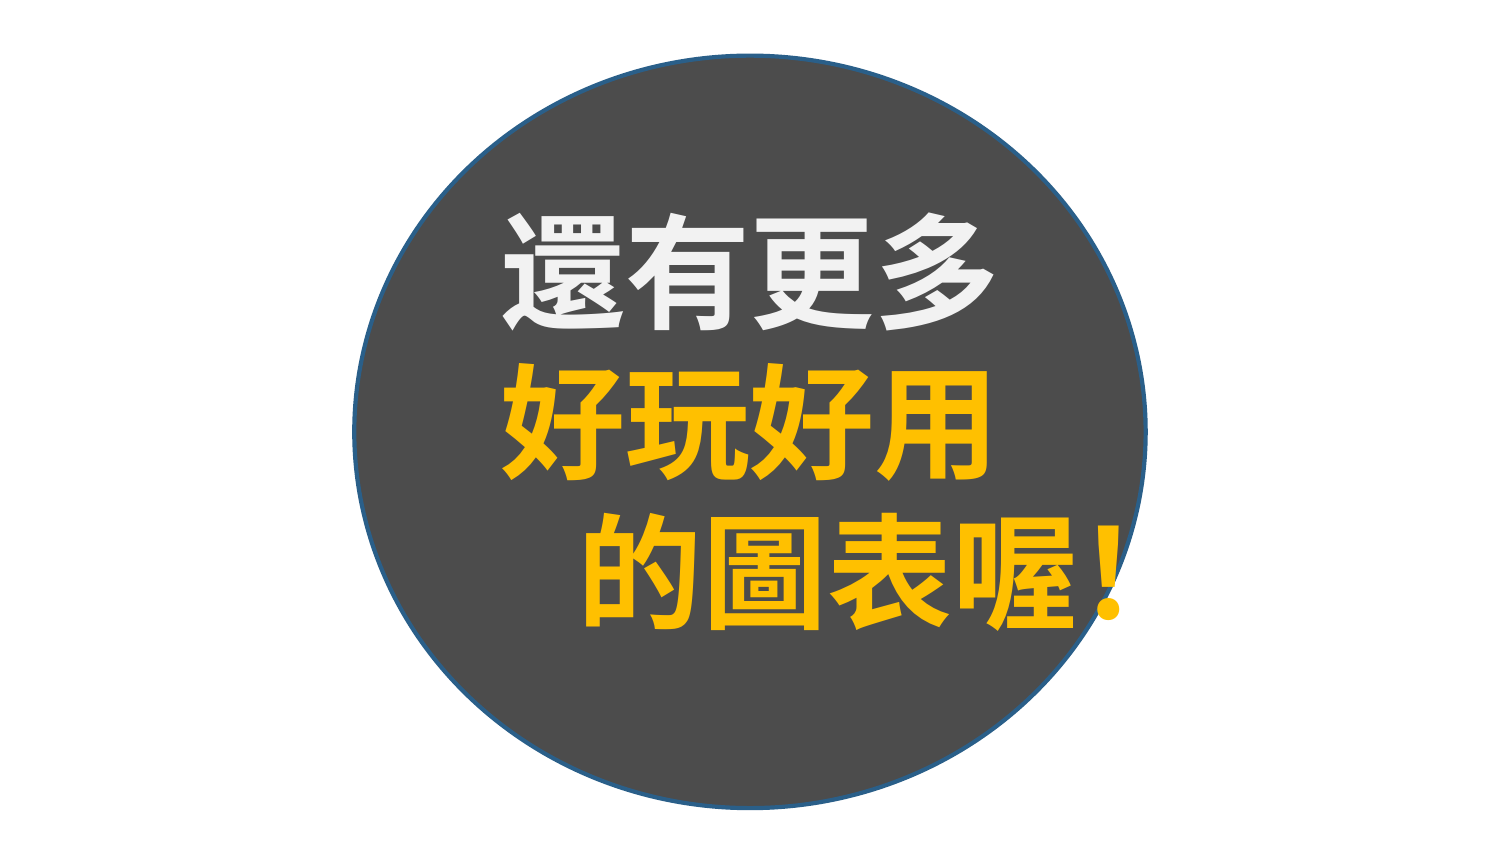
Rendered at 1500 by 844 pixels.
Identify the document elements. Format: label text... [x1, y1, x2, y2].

text_box 還有更多 好玩好用 的圖表喔！ [392, 187, 1108, 652]
text_box [449, 55, 1051, 187]
text_box [429, 652, 1071, 809]
text_box [354, 271, 392, 593]
text_box [1108, 271, 1146, 575]
